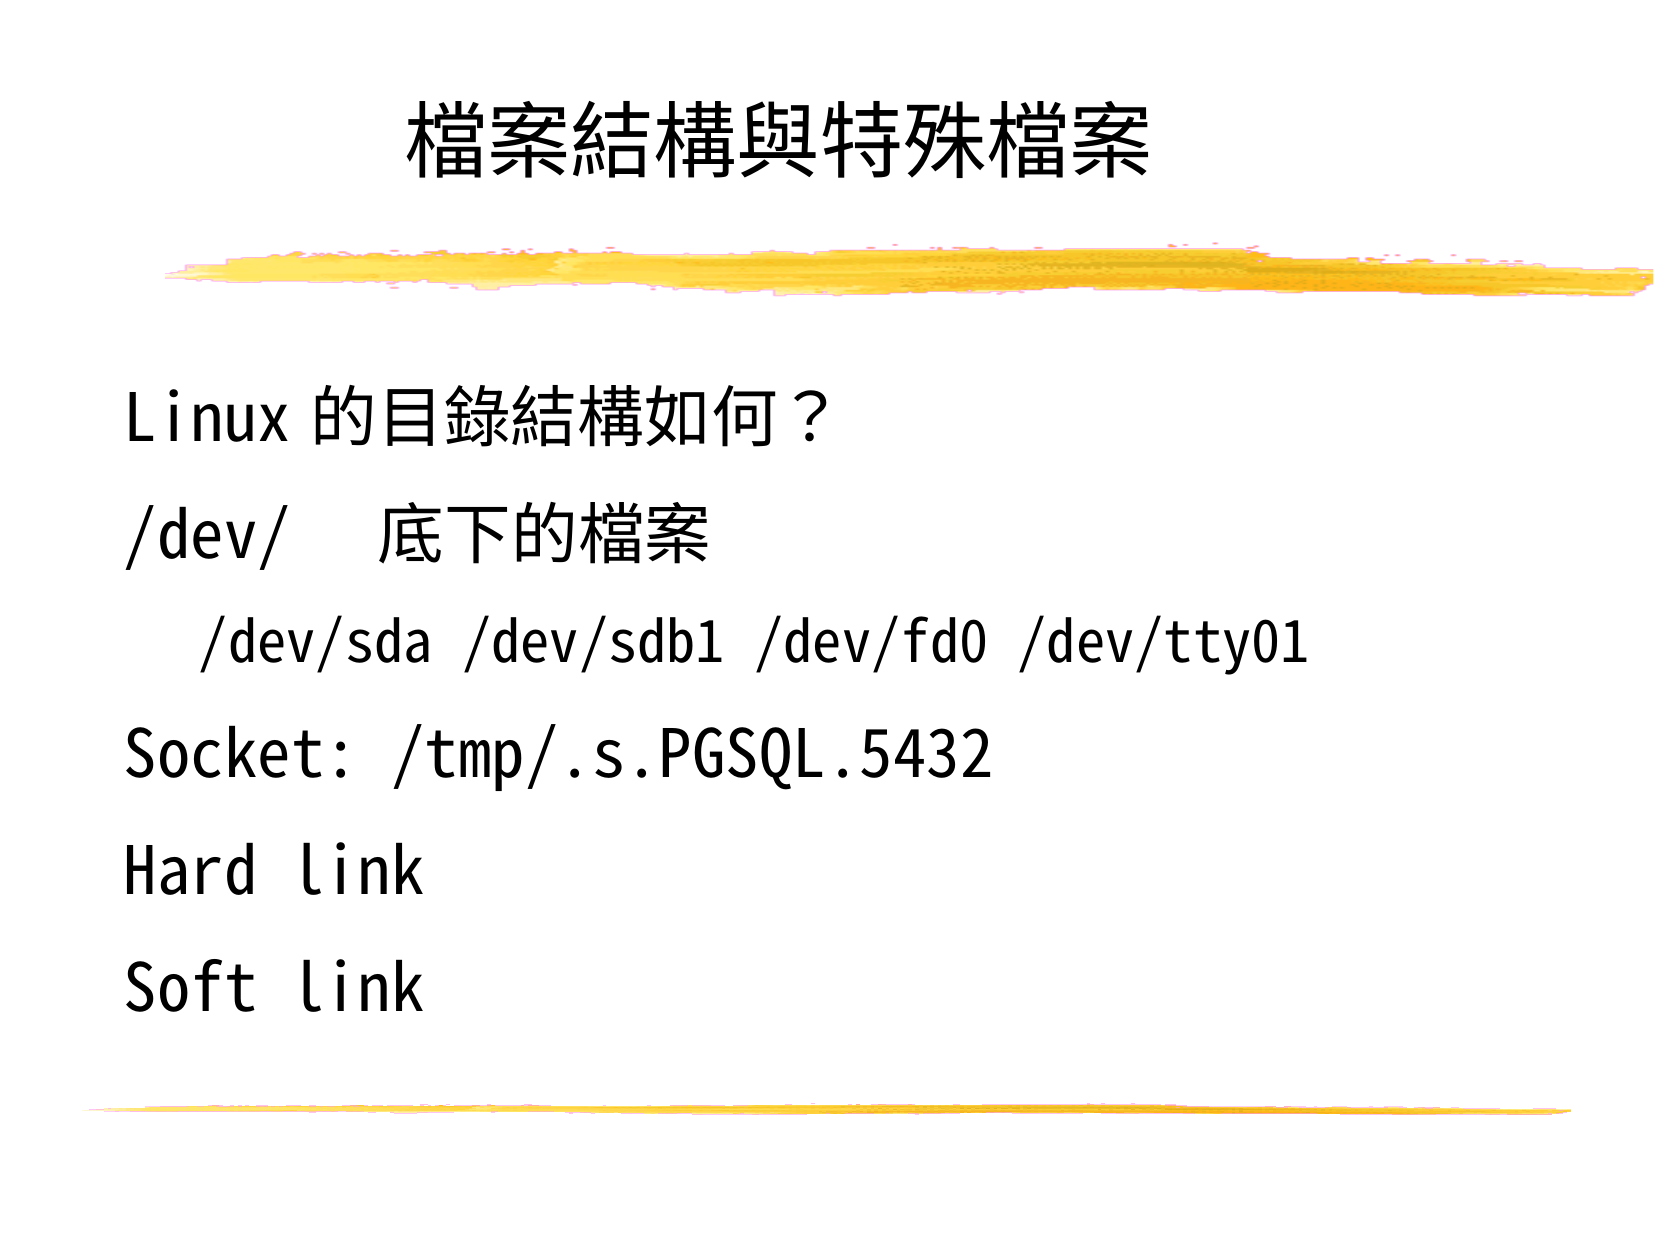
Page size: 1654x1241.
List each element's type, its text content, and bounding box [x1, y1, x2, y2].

list Linux的目錄結構如何？ /dev/ 底下的檔案 /dev/sda /dev/sdb1 /dev/fd0 /dev/tty01 Socket: /tmp/.s.PGSQL.5432 Hard link Soft link [124, 358, 1530, 1103]
picture [165, 237, 1654, 308]
picture [82, 1102, 1571, 1117]
title 檔案結構與特殊檔案 [76, 28, 1482, 236]
